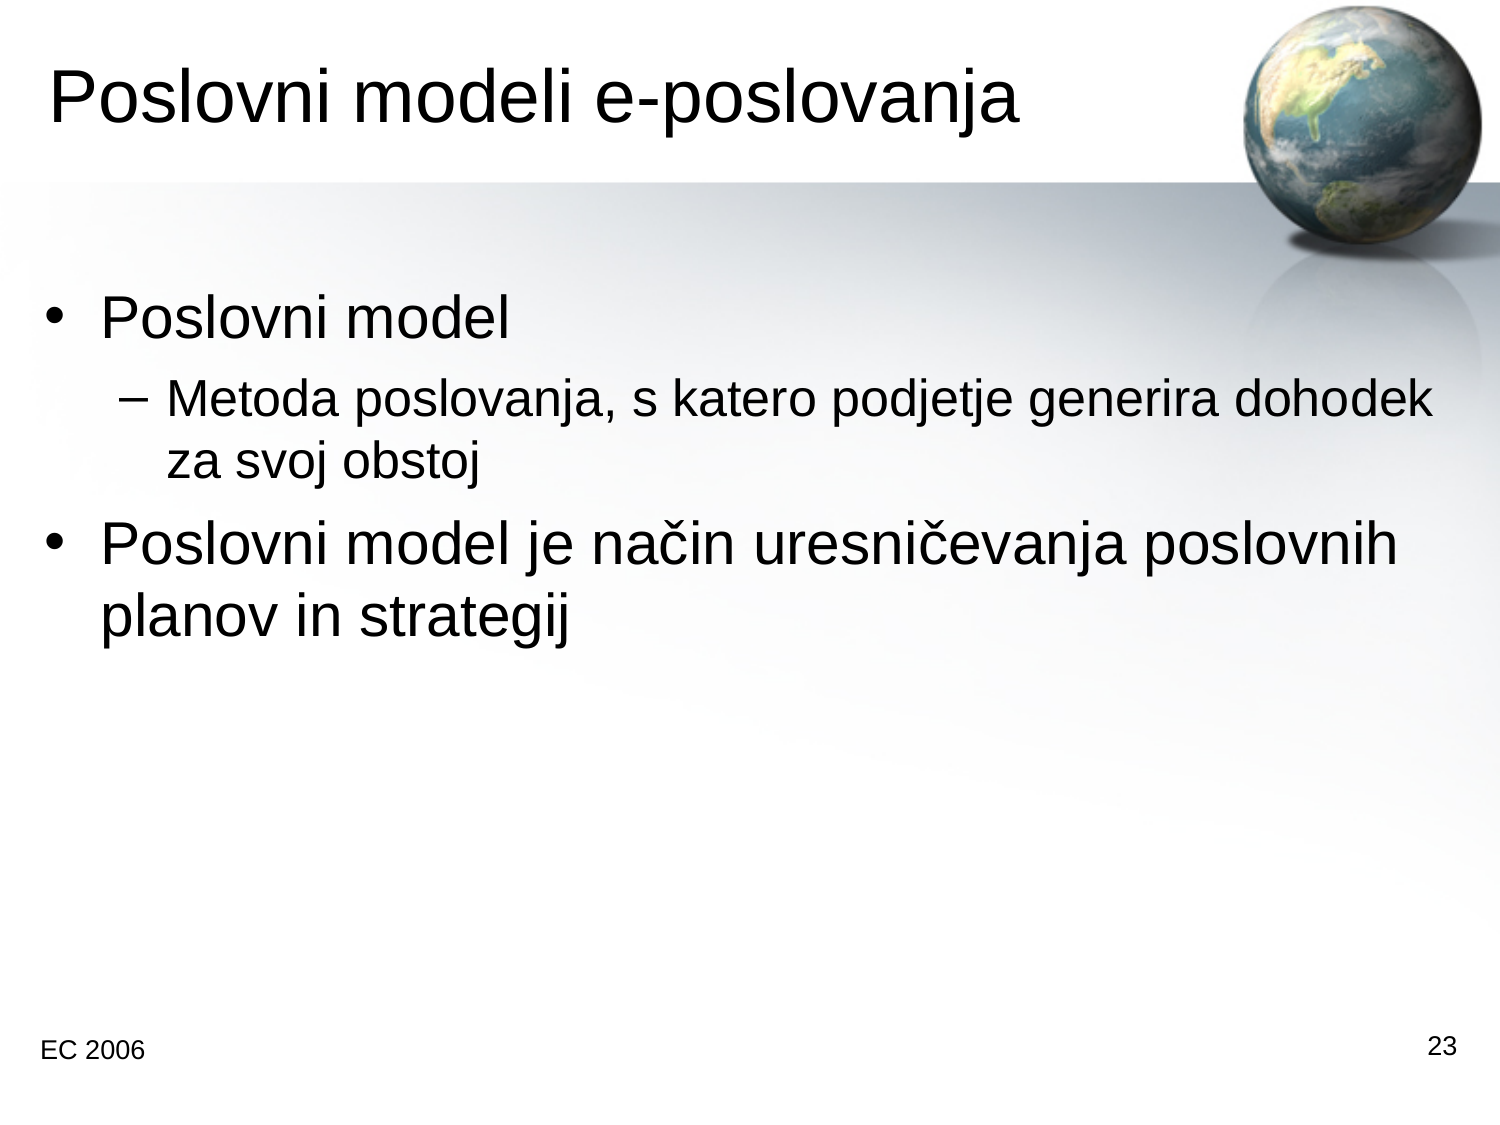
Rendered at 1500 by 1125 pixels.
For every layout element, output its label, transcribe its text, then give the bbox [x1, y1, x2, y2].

text_box EC 2006 [25, 1025, 338, 1101]
text_box <number> [1159, 1020, 1473, 1096]
list Poslovni model Metoda poslovanja, s katero podjetje generira dohodek za svoj obstoj Poslovni model je način uresničevanja poslovnih planov in strategij [29, 271, 1471, 995]
picture [0, 0, 1500, 1125]
title Poslovni modeli e-poslovanja [33, 22, 1239, 162]
